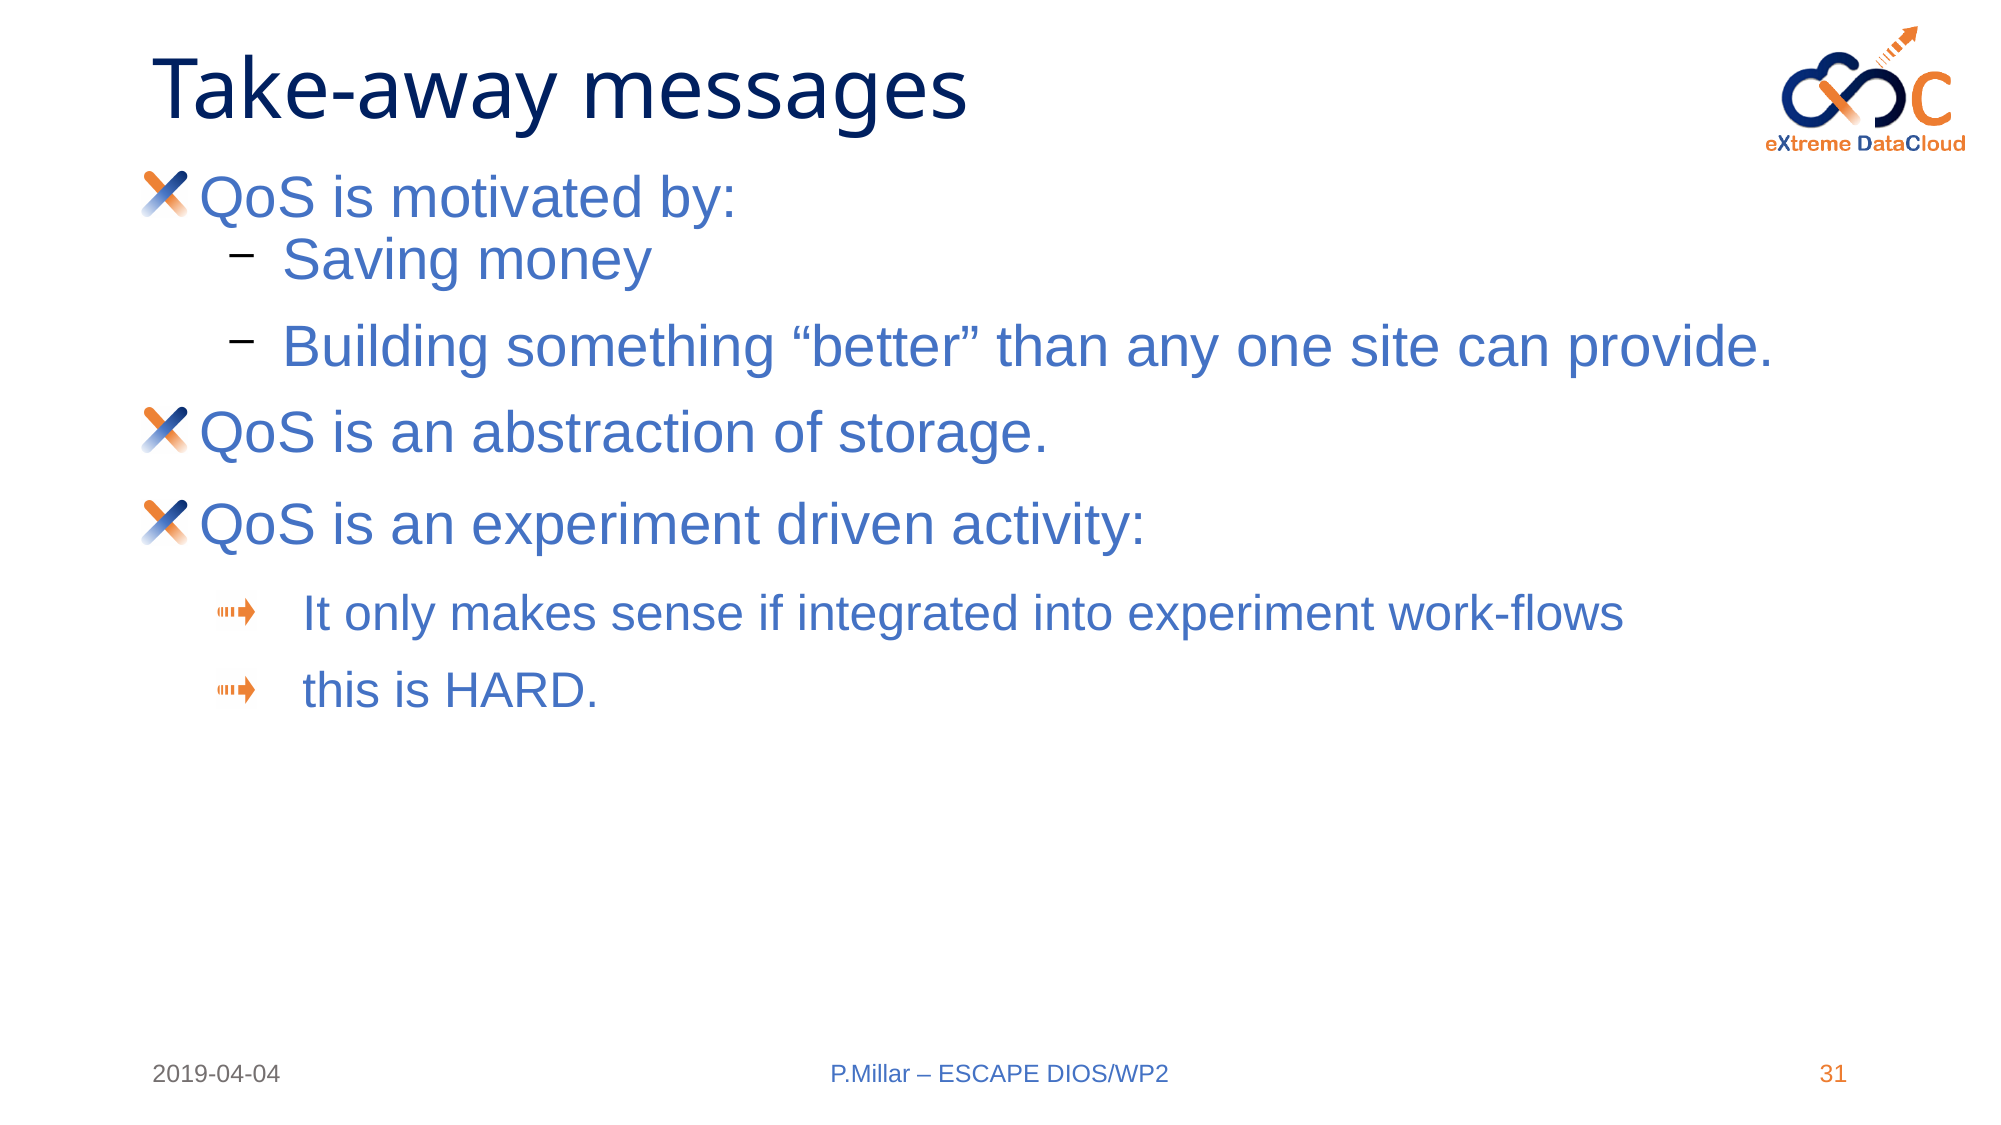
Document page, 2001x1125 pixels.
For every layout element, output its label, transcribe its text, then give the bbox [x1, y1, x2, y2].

slide_number 2019-04-04 [137, 1042, 588, 1103]
footer P.Millar – ESCAPE DIOS/WP2 [662, 1042, 1338, 1103]
title Take-away messages [137, 18, 1777, 151]
slide_number <number> [1412, 1042, 1863, 1103]
picture [1777, 18, 1985, 170]
list QoS is motivated by: Saving money Building something “better” than any one site can provide. QoS is an abstraction of storage. QoS is an experiment driven activity: It only makes sense if integrated into experiment work-flows this is HARD. [126, 151, 1905, 1017]
